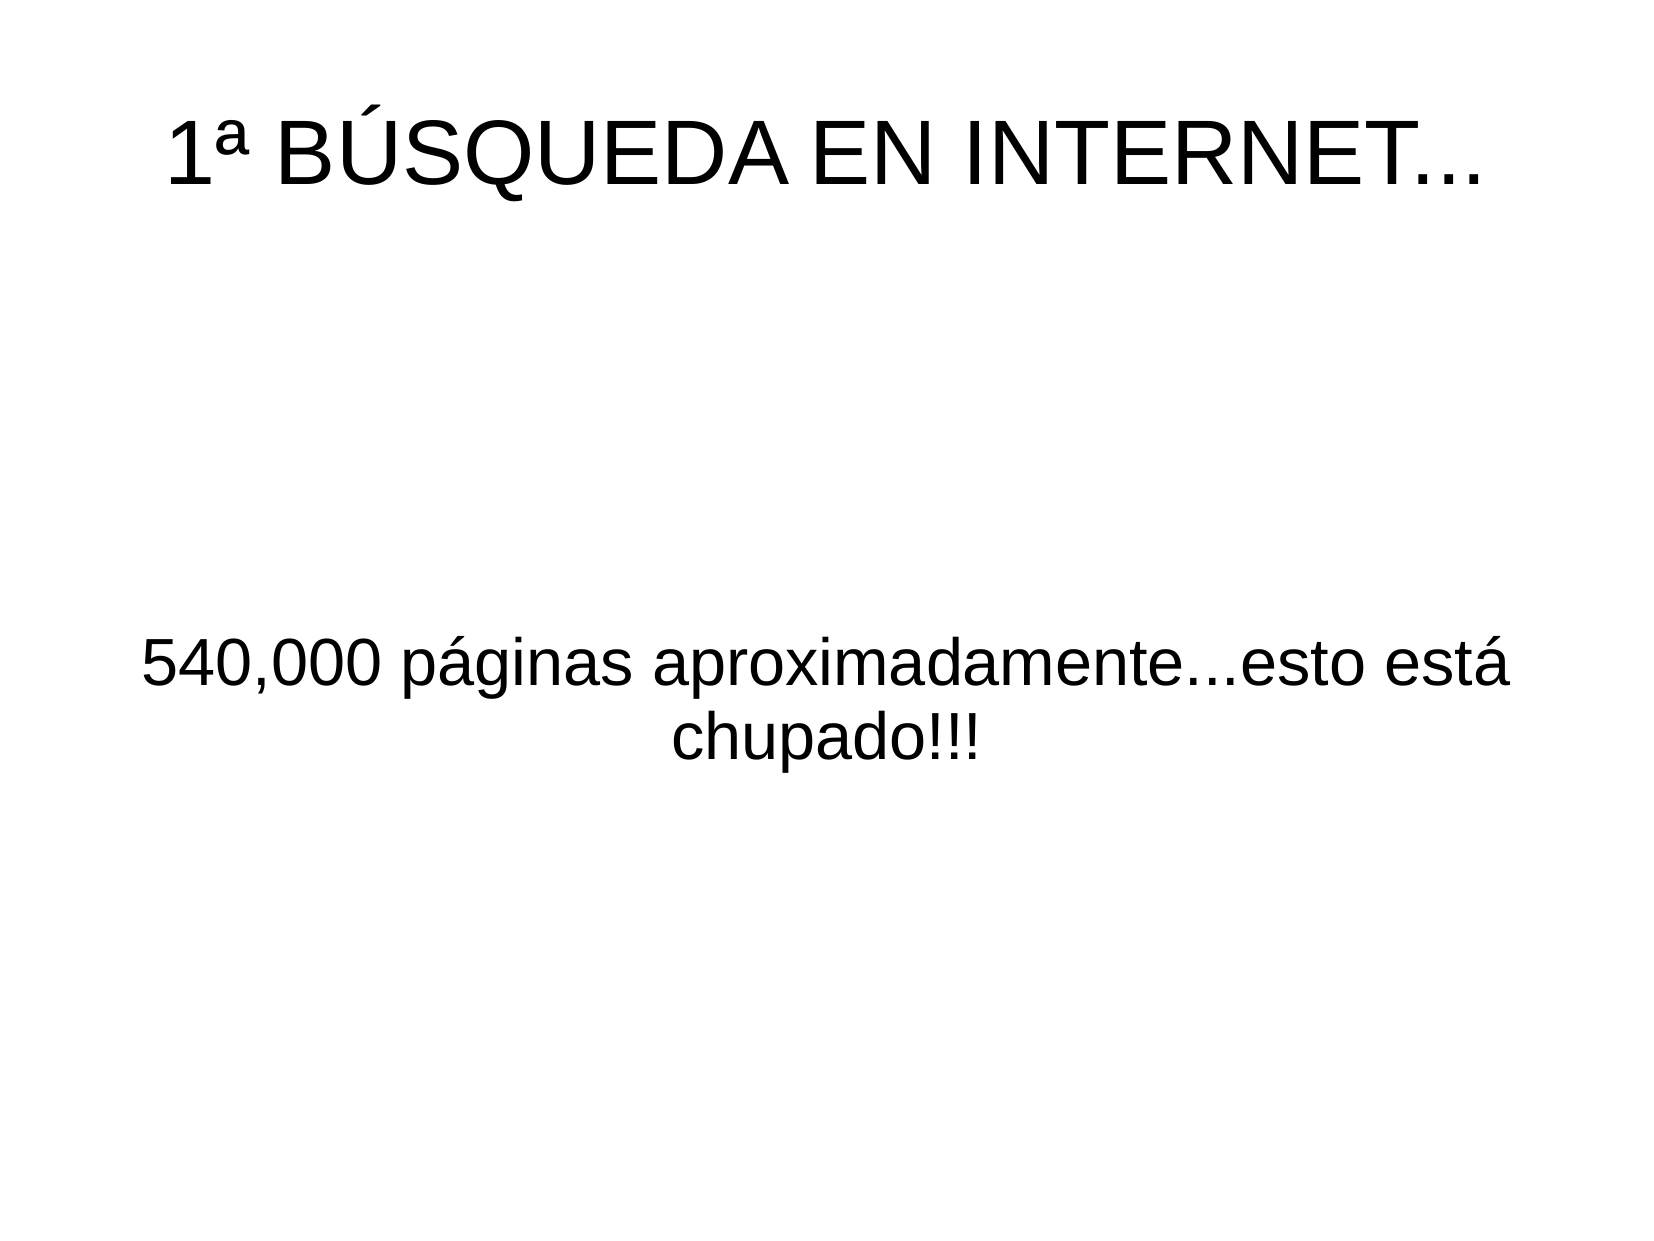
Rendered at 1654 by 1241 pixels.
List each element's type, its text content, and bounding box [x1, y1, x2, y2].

title 1ª BÚSQUEDA EN INTERNET... [82, 56, 1571, 250]
subtitle 540,000 páginas aproximadamente...esto está chupado!!! [82, 297, 1571, 1102]
